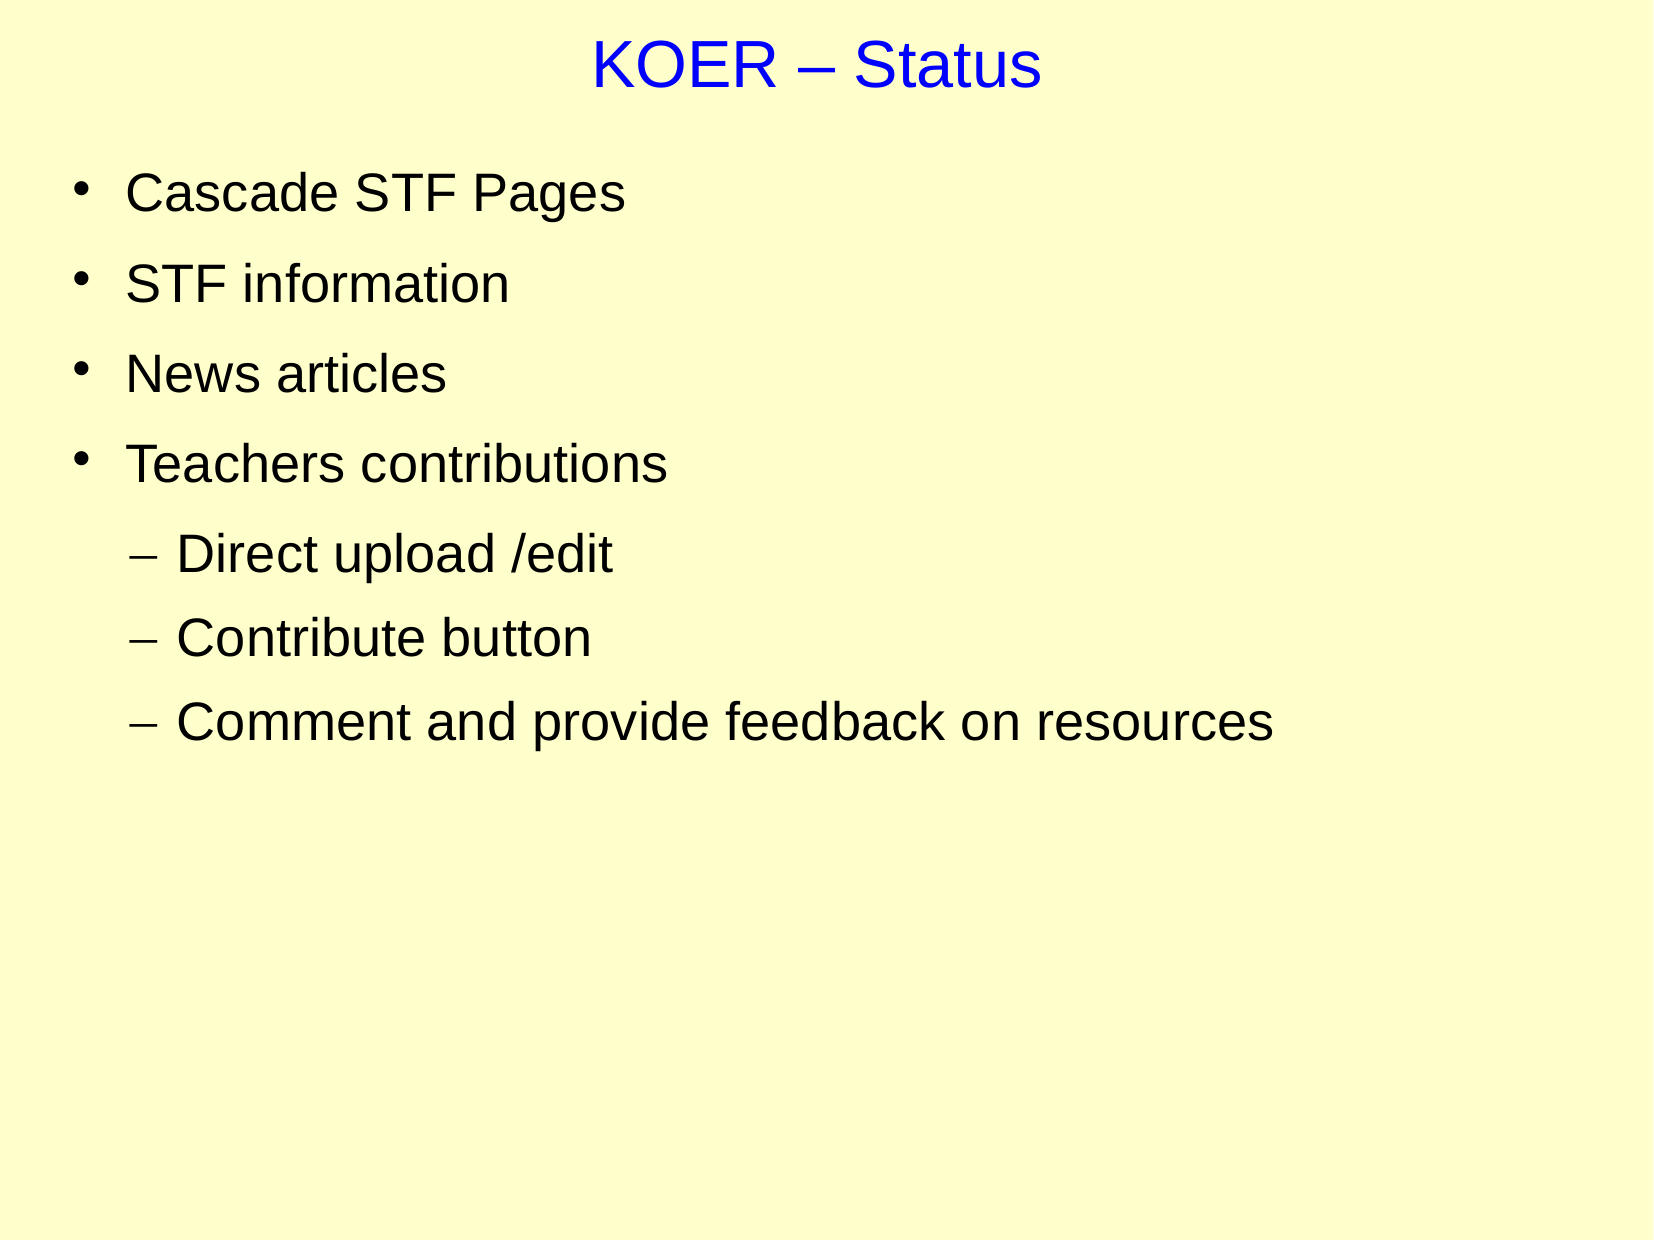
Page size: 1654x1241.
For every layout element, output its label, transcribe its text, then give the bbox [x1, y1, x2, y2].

title KOER – Status [82, 2, 1571, 125]
list Cascade STF Pages STF information News articles Teachers contributions Direct upload /edit Contribute button Comment and provide feedback on resources [54, 159, 1571, 1146]
